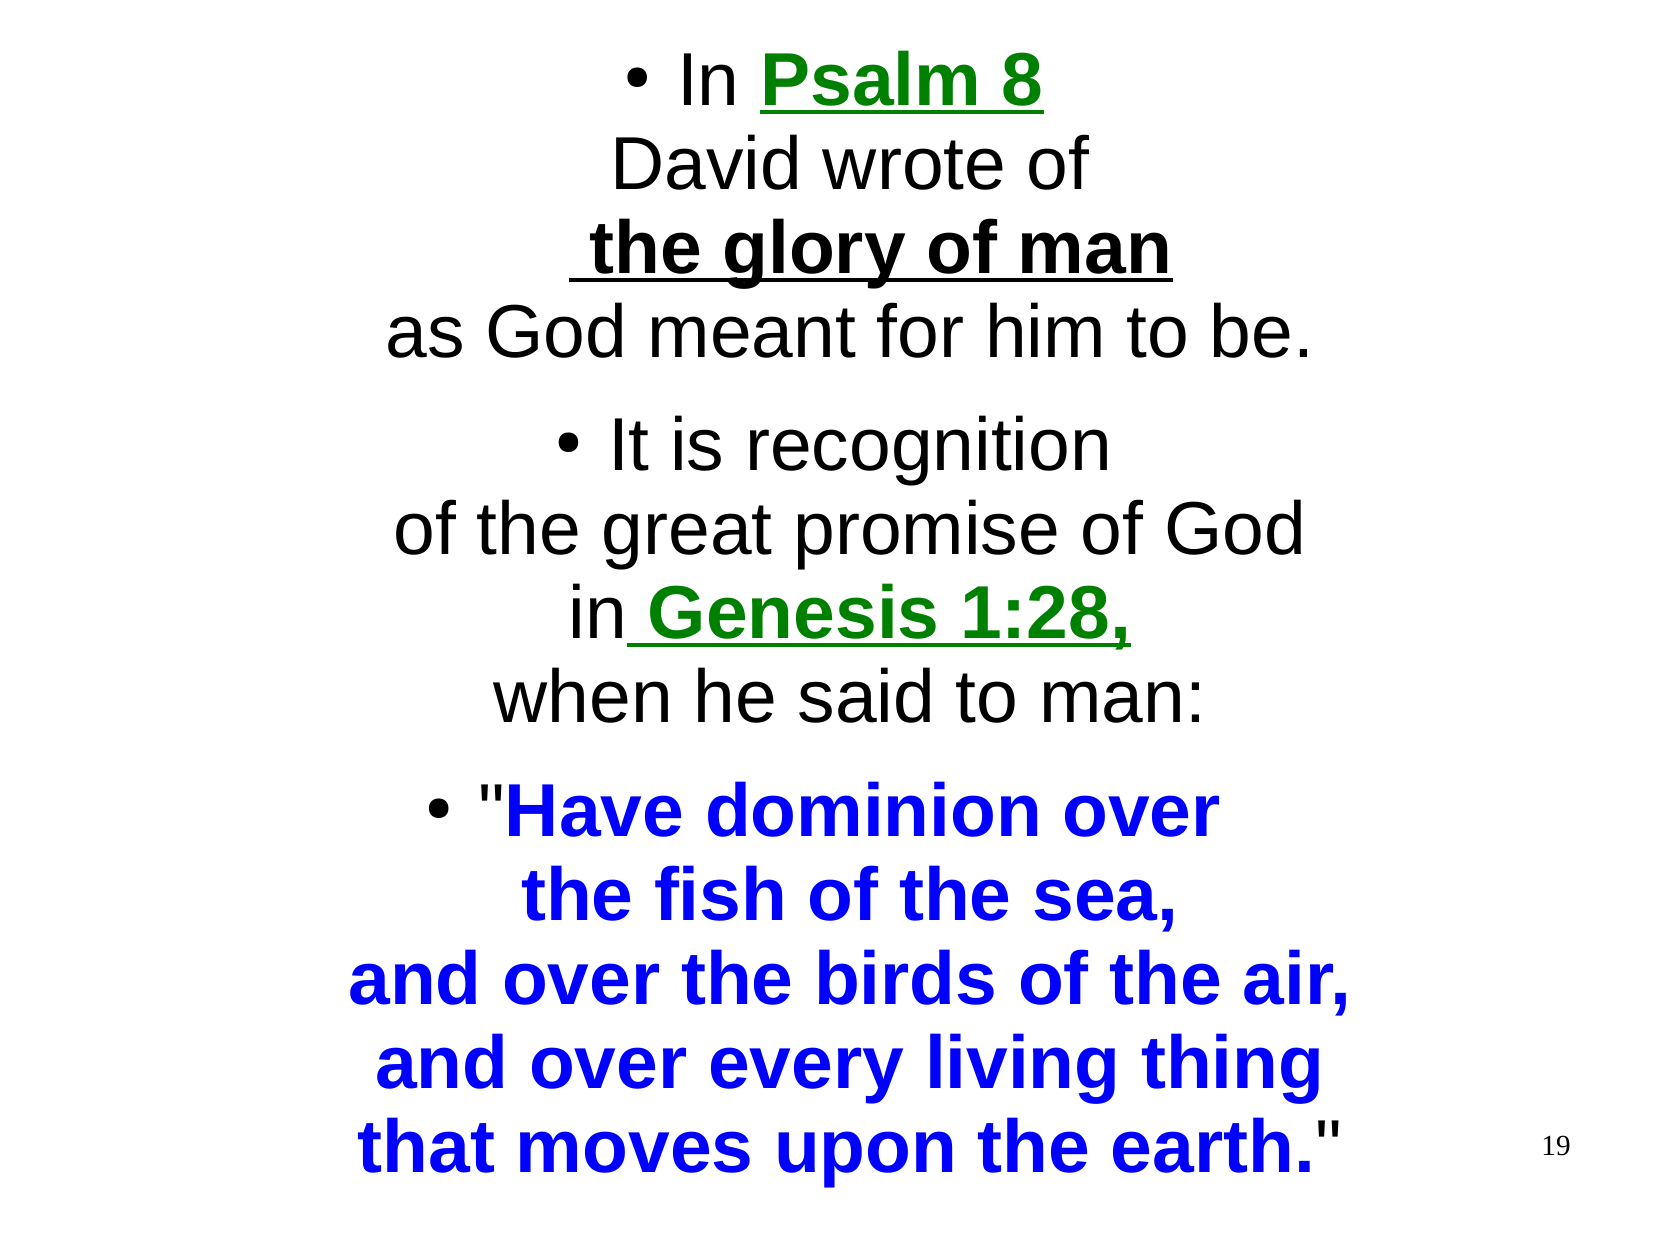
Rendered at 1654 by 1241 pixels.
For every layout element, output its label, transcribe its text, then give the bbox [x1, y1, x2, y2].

list In Psalm 8 David wrote of the glory of man as God meant for him to be. It is recognition of the great promise of God in Genesis 1:28, when he said to man: "Have dominion over the fish of the sea, and over the birds of the air, and over every living thing that moves upon the earth." [37, 37, 1613, 1238]
